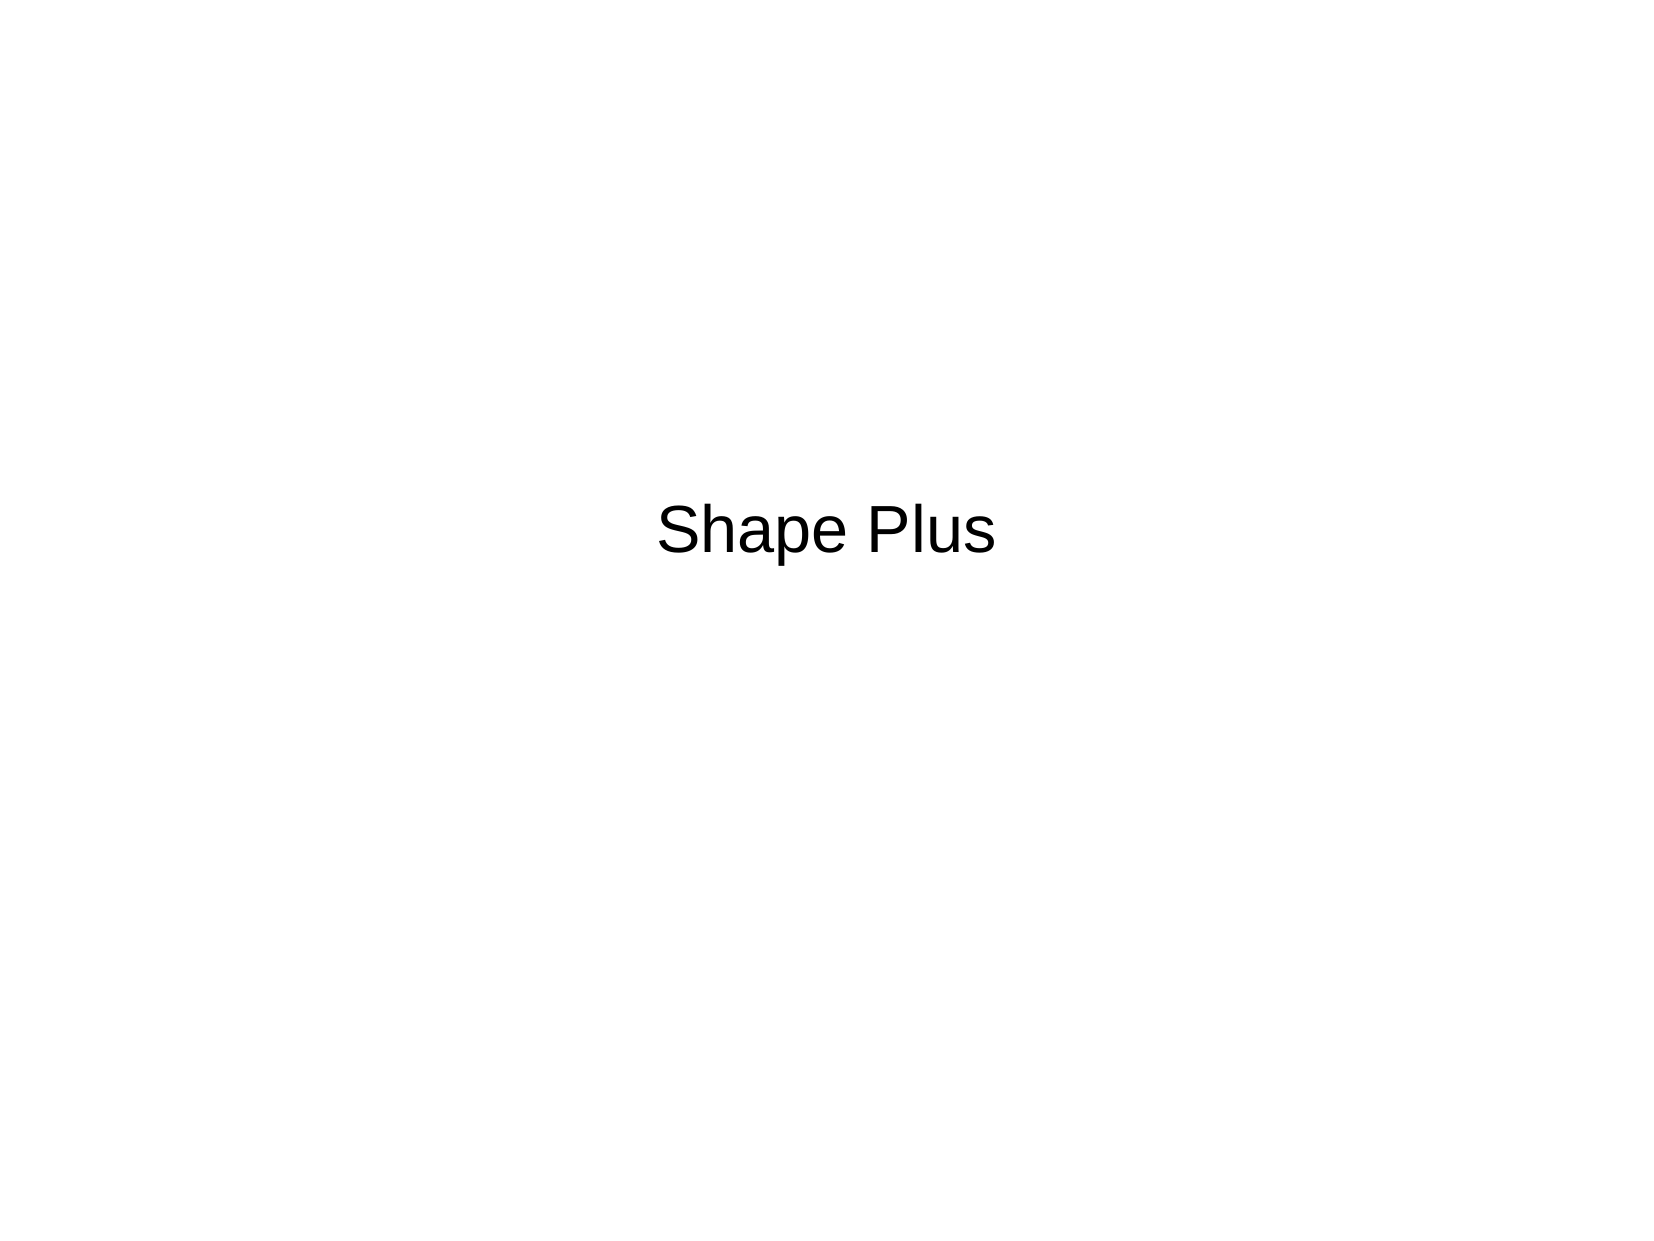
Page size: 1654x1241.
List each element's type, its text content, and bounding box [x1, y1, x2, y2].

subtitle Shape Plus [82, 49, 1571, 1010]
